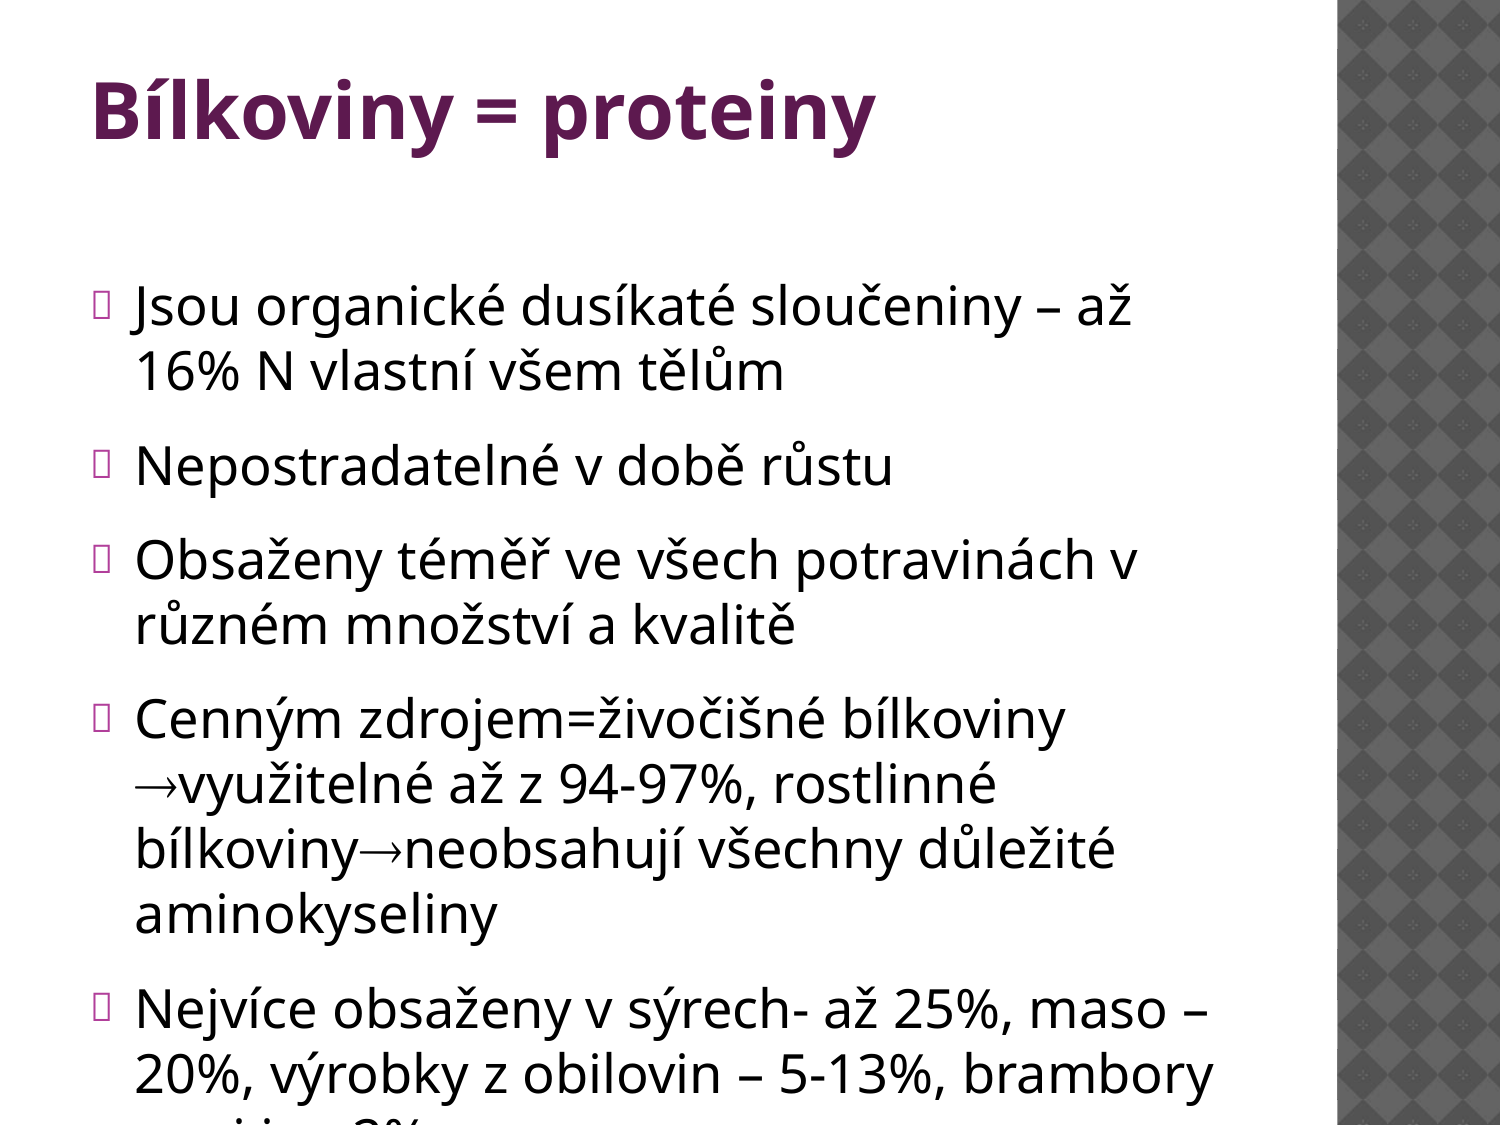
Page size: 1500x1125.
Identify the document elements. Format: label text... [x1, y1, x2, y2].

list Jsou organické dusíkaté sloučeniny – až 16% N vlastní všem tělům Nepostradatelné v době růstu Obsaženy téměř ve všech potravinách v různém množství a kvalitě Cenným zdrojem=živočišné bílkoviny využitelné až z 94-97%, rostlinné bílkovinyneobsahují všechny důležité aminokyseliny Nejvíce obsaženy v sýrech- až 25%, maso – 20%, výrobky z obilovin – 5-13%, brambory – asi jen 2% Při trávení se b. štěpí až na aminokyseliny, ze kterých si organismus tvoří vlastní stavební látky Přebytečné b. se mění v tuky [75, 264, 1263, 1059]
title Bílkoviny = proteiny [75, 52, 1263, 240]
picture [1337, 0, 1500, 1125]
